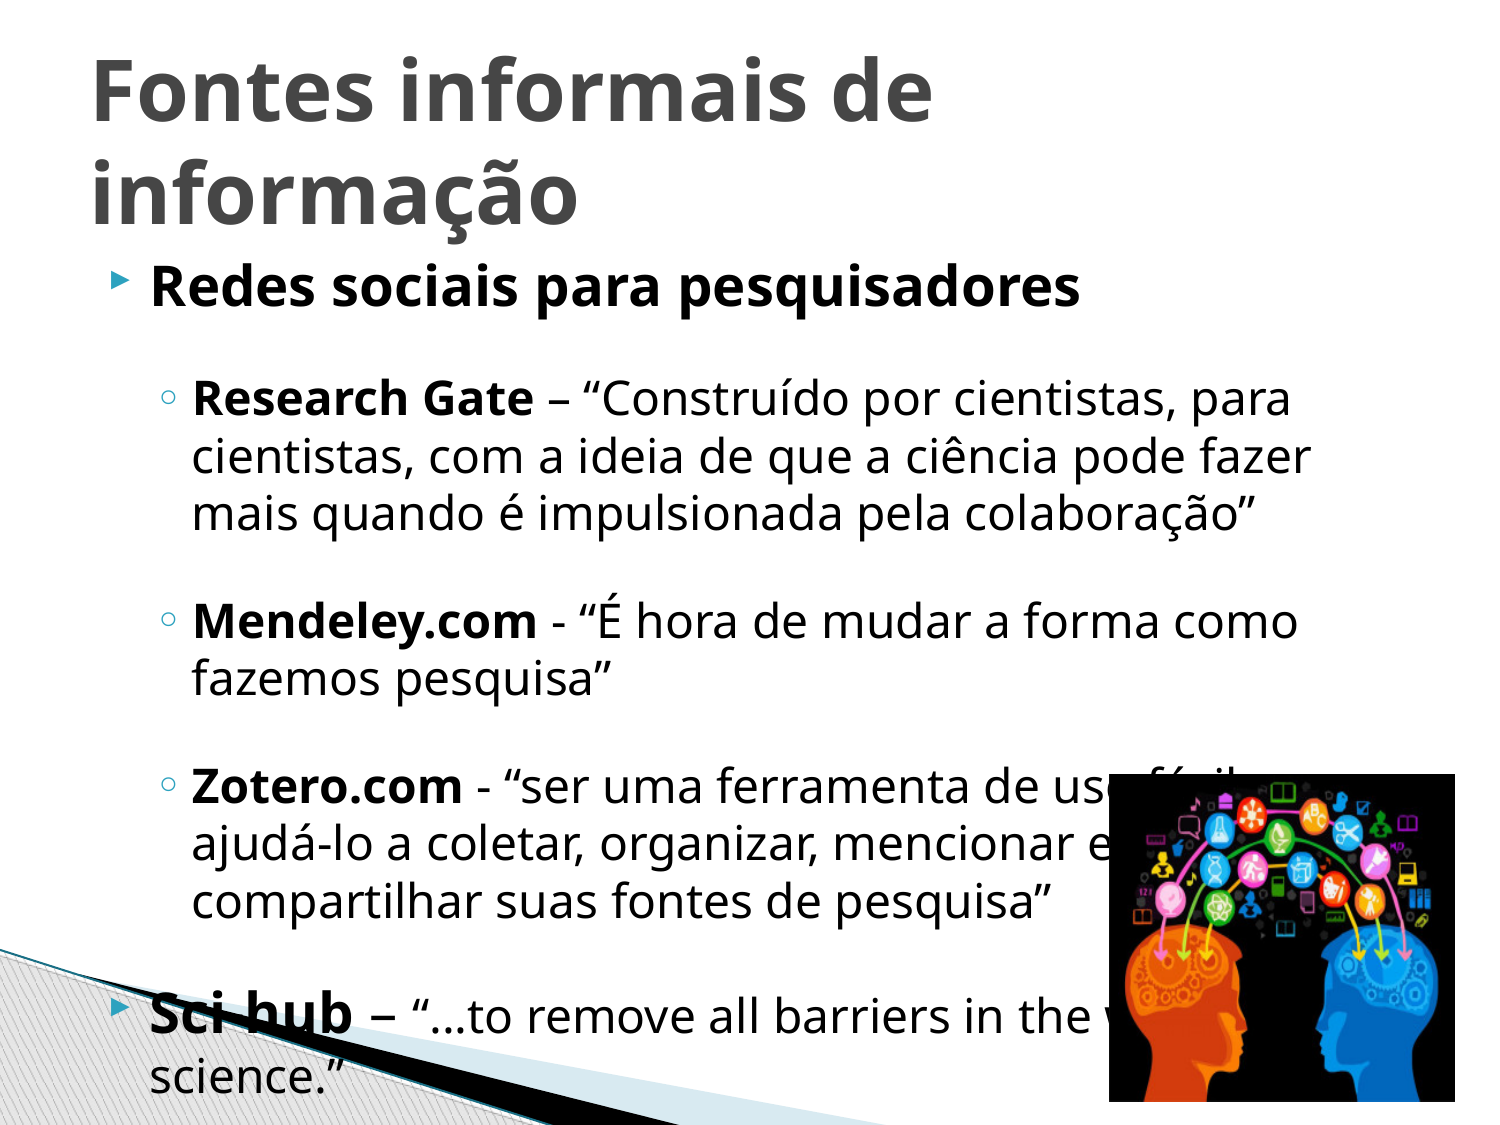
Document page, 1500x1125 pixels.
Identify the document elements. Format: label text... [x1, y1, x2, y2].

title Fontes informais de informação [75, 45, 1425, 233]
list Redes sociais para pesquisadores Research Gate – “Construído por cientistas, para cientistas, com a ideia de que a ciência pode fazer mais quando é impulsionada pela colaboração” Mendeley.com - “É hora de mudar a forma como fazemos pesquisa” Zotero.com - “ser uma ferramenta de uso fácil para ajudá-lo a coletar, organizar, mencionar e compartilhar suas fontes de pesquisa” Sci-hub – “...to remove all barriers in the way of science.” [75, 242, 1425, 986]
picture [1109, 774, 1455, 1102]
